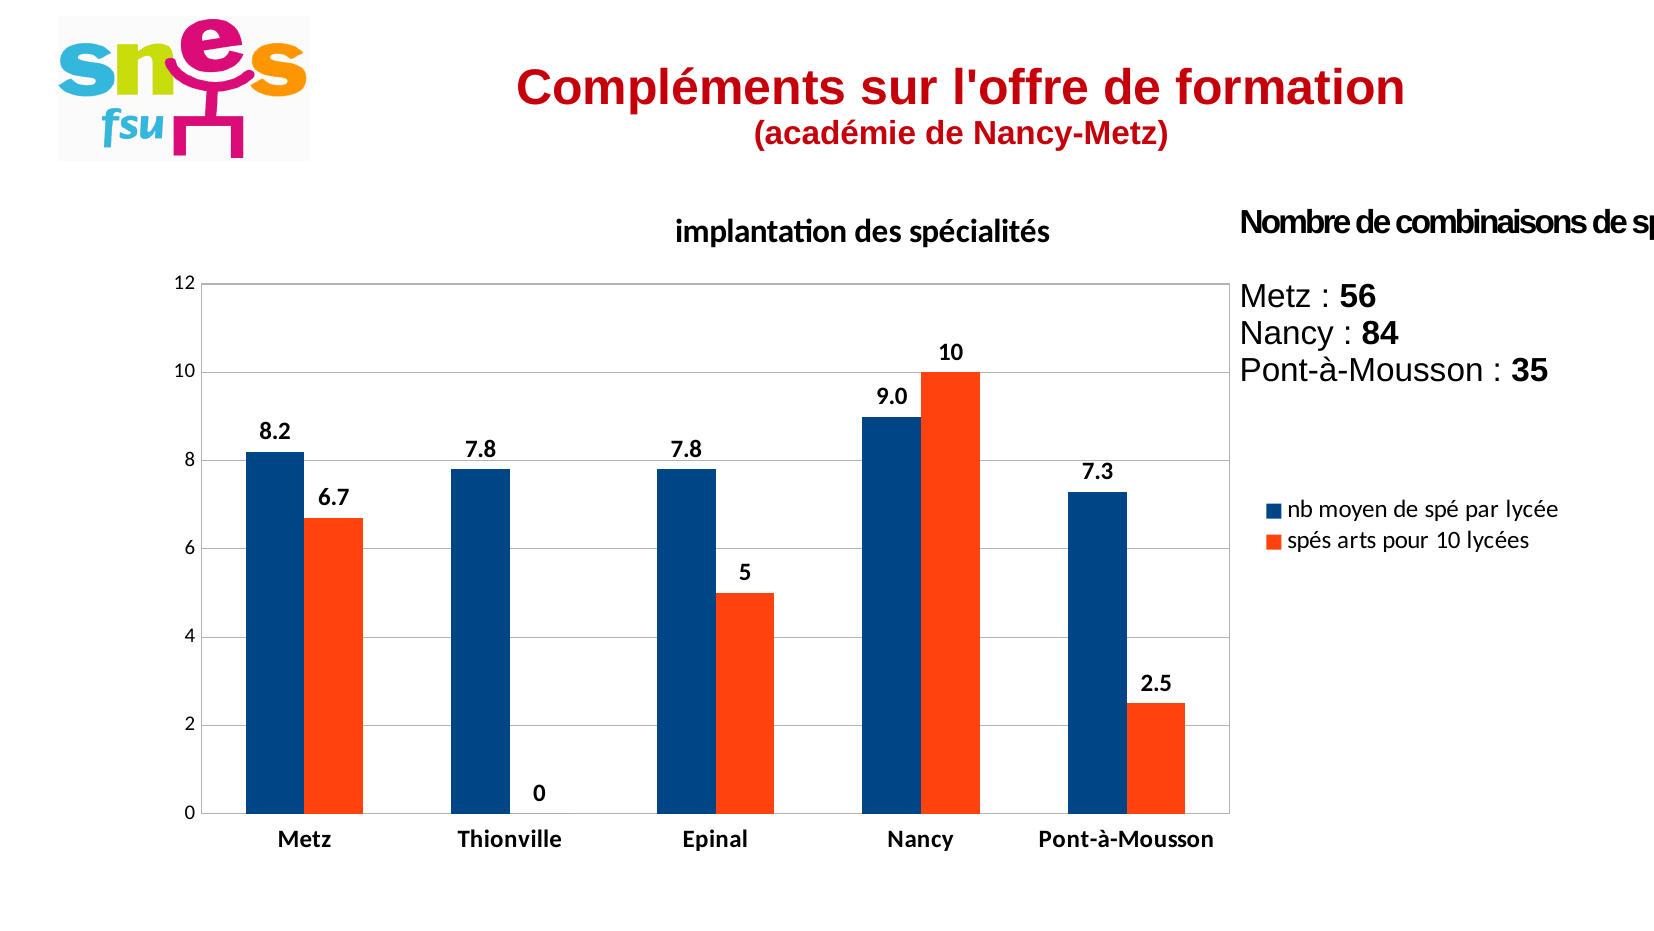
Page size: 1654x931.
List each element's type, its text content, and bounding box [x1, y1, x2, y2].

chart [145, 186, 1580, 868]
text_box Nombre de combinaisons de spécialités possibles: Metz : 56 Nancy : 84 Pont-à-Mousson : 35 [1224, 196, 1629, 473]
text_box Compléments sur l'offre de formation (académie de Nancy-Metz) [293, 51, 1629, 182]
picture [58, 17, 310, 161]
